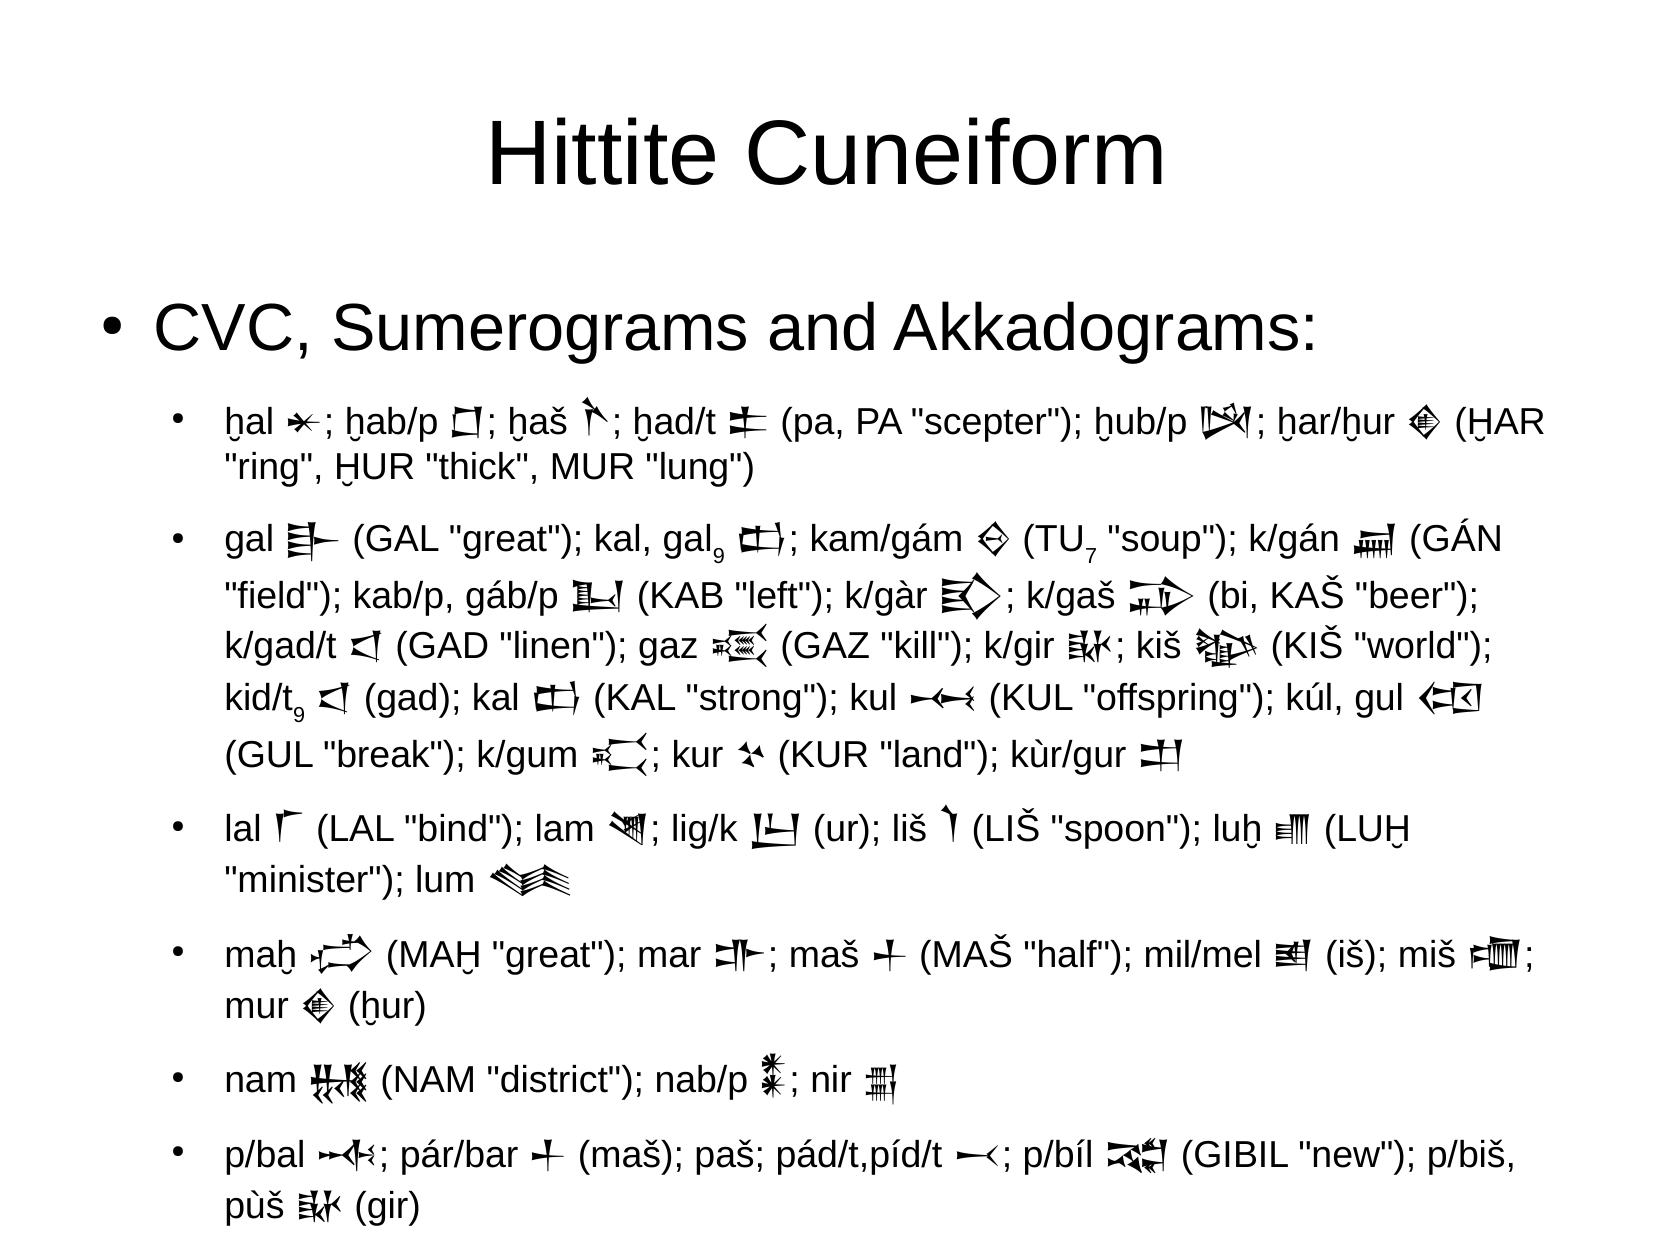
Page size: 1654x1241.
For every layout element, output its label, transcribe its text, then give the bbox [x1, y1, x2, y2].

title Hittite Cuneiform [82, 49, 1571, 257]
list CVC, Sumerograms and Akkadograms: ḫal 𒄬; ḫab/p 𒆸; ḫaš 𒋻; ḫad/t 𒉺 (pa, PA "scepter"); ḫub/p 𒄽; ḫar/ḫur 𒄯 (ḪAR "ring", ḪUR "thick", MUR "lung") gal 𒃲 (GAL "great"); kal, gal9 𒆗; kam/gám 𒄰 (TU7 "soup"); k/gán 𒃷 (GÁN "field"); kab/p, gáb/p 𒆏 (KAB "left"); k/gàr 𒃼; k/gaš 𒁉 (bi, KAŠ "beer"); k/gad/t 𒃰 (GAD "linen"); gaz 𒄤 (GAZ "kill"); k/gir 𒄫; kiš 𒆧 (KIŠ "world"); kid/t9 𒃰 (gad); kal 𒆗 (KAL "strong"); kul 𒆰 (KUL "offspring"); kúl, gul 𒄢 (GUL "break"); k/gum 𒄣; kur 𒆳 (KUR "land"); kùr/gur 𒄥 lal 𒇲 (LAL "bind"); lam 𒇴; lig/k 𒌨 (ur); liš 𒇺 (LIŠ "spoon"); luḫ 𒈛 (LUḪ "minister"); lum 𒈝 maḫ 𒈤 (MAḪ "great"); mar 𒈥; maš 𒈦 (MAŠ "half"); mil/mel 𒅖 (iš); miš 𒈩; mur 𒄯 (ḫur) nam 𒉆 (NAM "district"); nab/p 𒀮; nir 𒉪 p/bal 𒁄; pár/bar 𒈦 (maš); paš; pád/t,píd/t 𒁁; p/bíl 𒉋 (GIBIL "new"); p/biš, pùš 𒄫 (gir) rad/t 𒋥; riš 𒊕 (šag) [82, 290, 1571, 1185]
